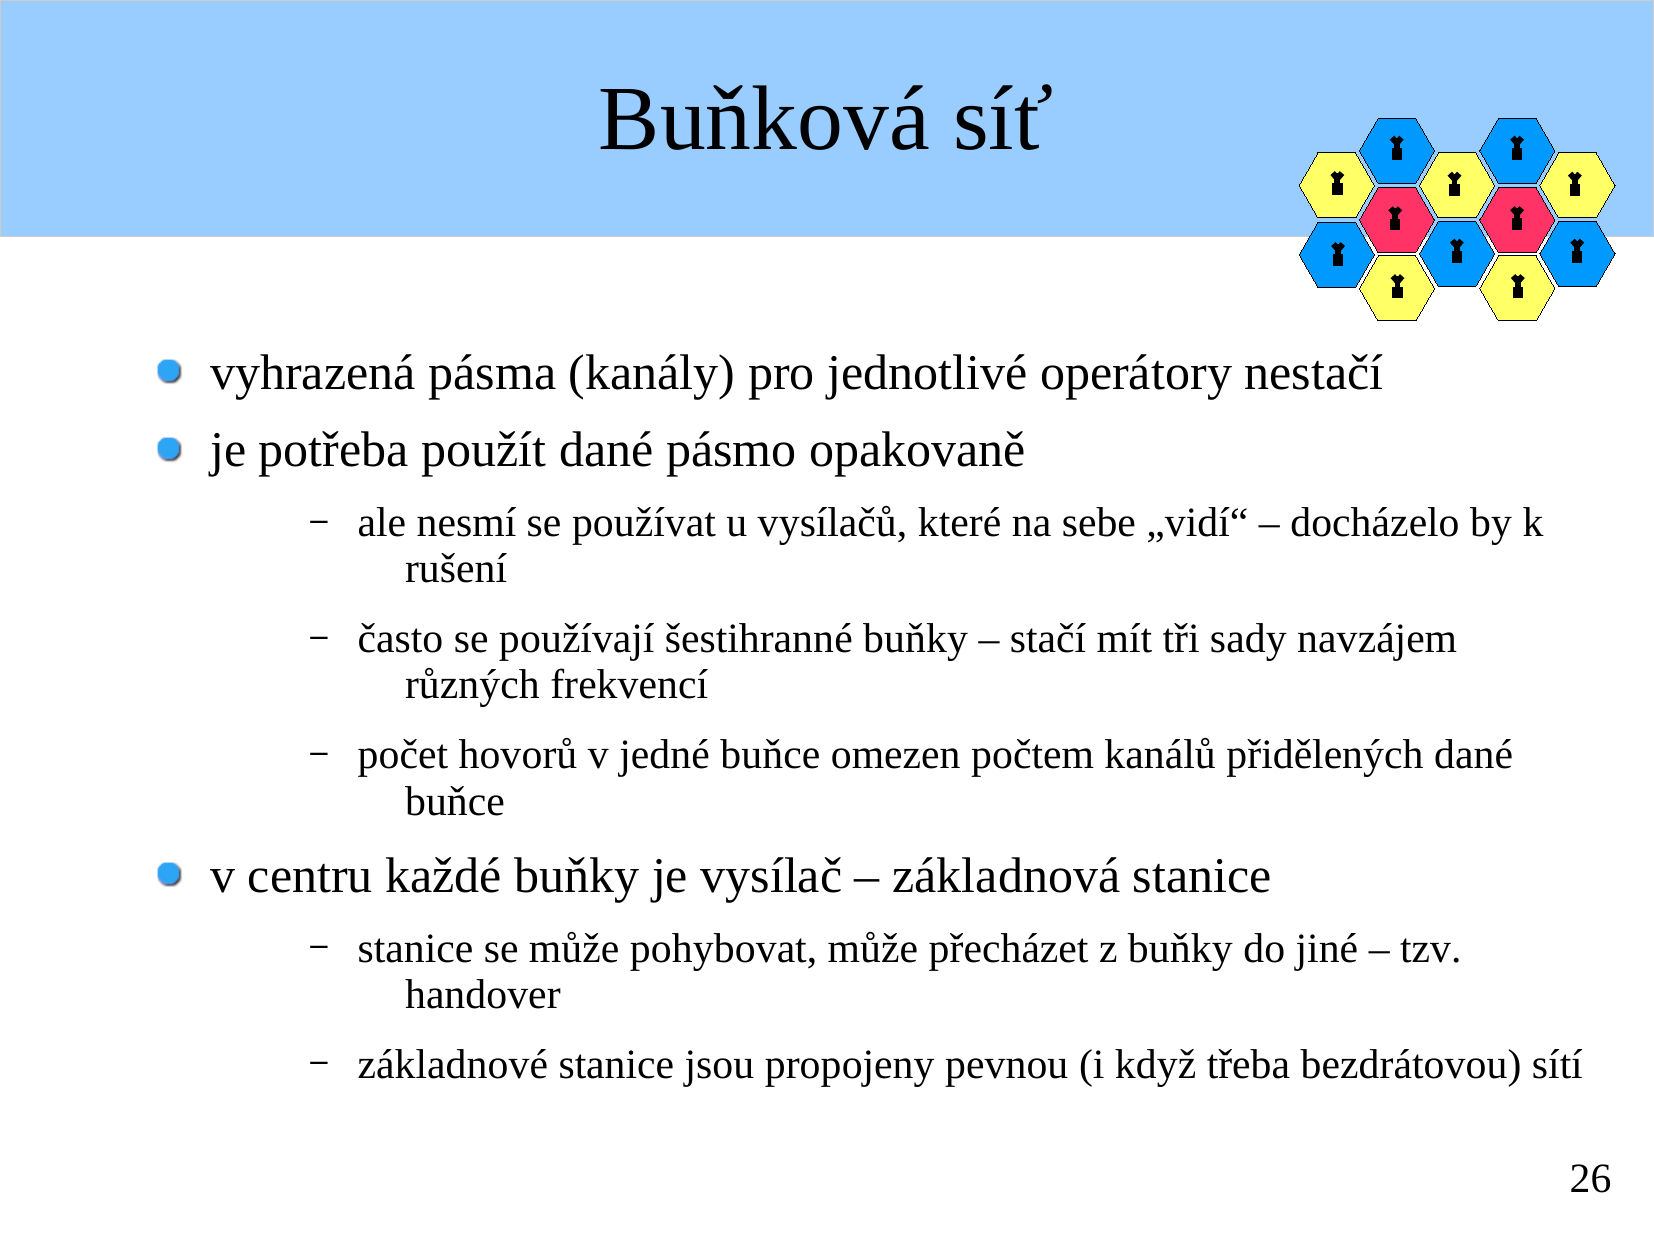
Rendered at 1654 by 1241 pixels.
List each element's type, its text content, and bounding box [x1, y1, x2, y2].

text_box [1299, 152, 1375, 218]
list vyhrazená pásma (kanály) pro jednotlivé operátory nestačí je potřeba použít dané pásmo opakovaně ale nesmí se používat u vysílačů, které na sebe „vidí“ – docházelo by k rušení často se používají šestihranné buňky – stačí mít tři sady navzájem různých frekvencí počet hovorů v jedné buňce omezen počtem kanálů přidělených dané buňce v centru každé buňky je vysílač – základnová stanice stanice se může pohybovat, může přecházet z buňky do jiné – tzv. handover základnové stanice jsou propojeny pevnou (i když třeba bezdrátovou) sítí [121, 344, 1595, 1127]
text_box [1479, 255, 1555, 321]
title Buňková síť [0, 0, 1654, 237]
text_box [1359, 255, 1435, 321]
text_box [1539, 221, 1616, 287]
text_box [1479, 187, 1555, 253]
text_box [1479, 118, 1555, 184]
text_box [1299, 222, 1375, 288]
text_box [1539, 152, 1616, 218]
text_box [1359, 187, 1435, 253]
text_box [1419, 152, 1495, 218]
text_box [1419, 221, 1495, 287]
text_box [1359, 118, 1435, 184]
